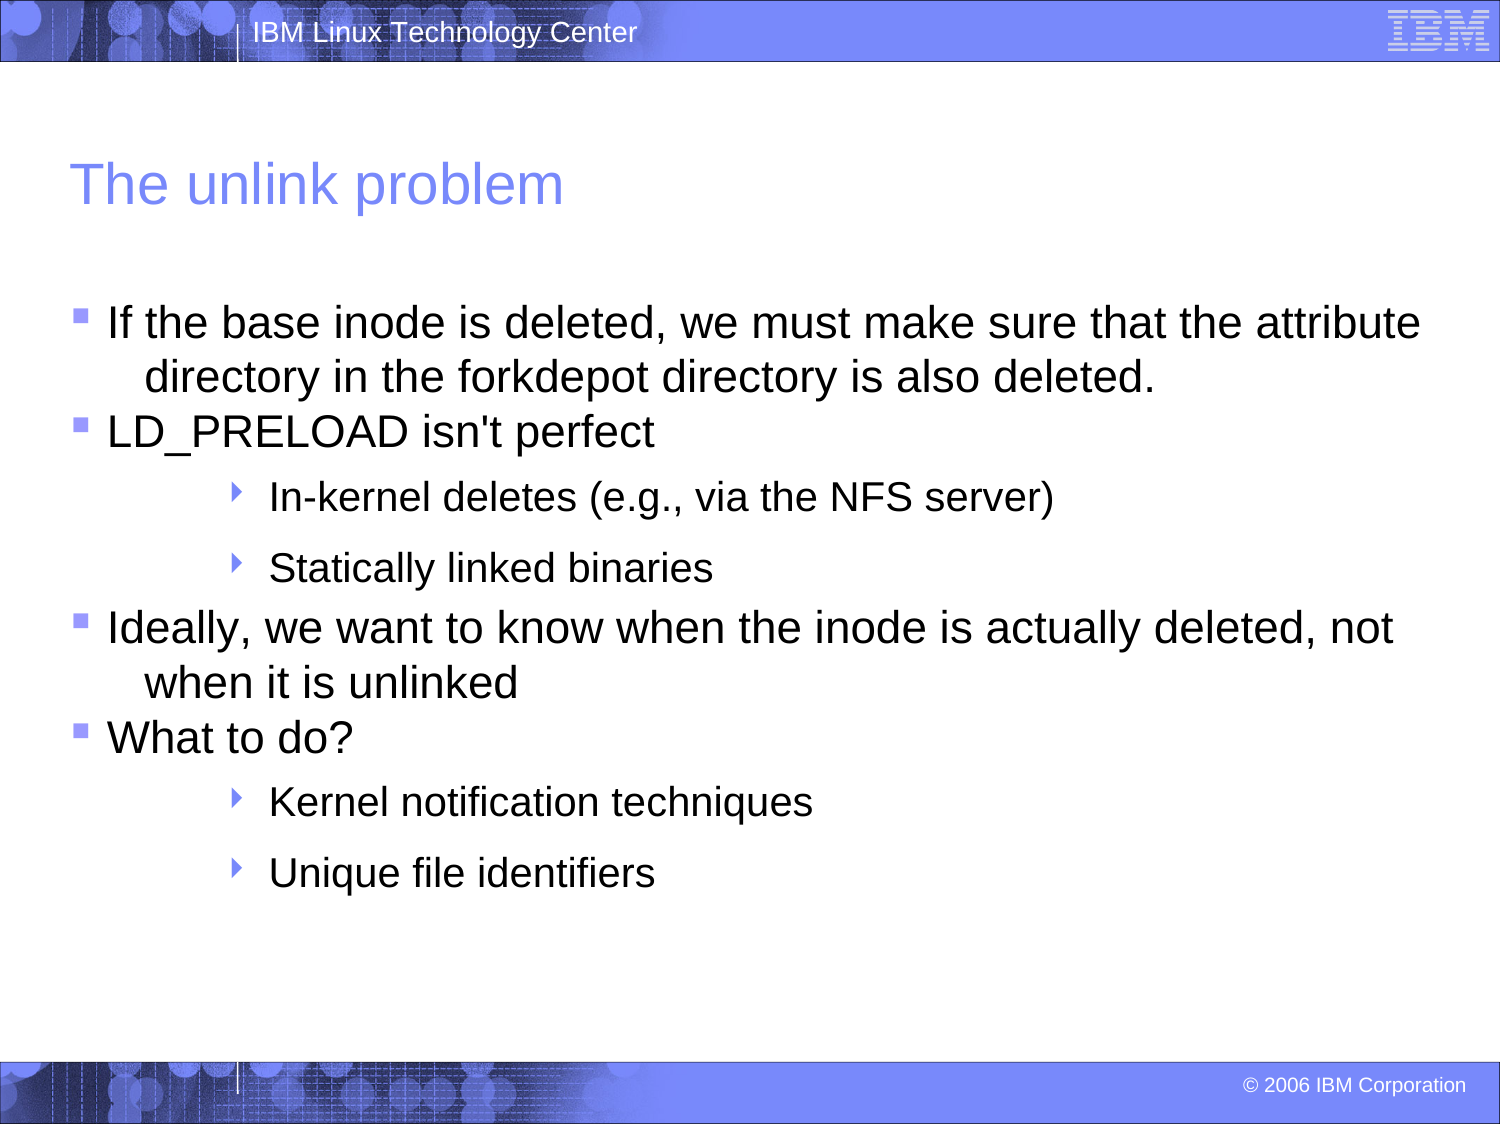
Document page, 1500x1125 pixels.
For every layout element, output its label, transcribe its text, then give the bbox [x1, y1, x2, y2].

list If the base inode is deleted, we must make sure that the attribute directory in the forkdepot directory is also deleted. LD_PRELOAD isn't perfect In-kernel deletes (e.g., via the NFS server) Statically linked binaries Ideally, we want to know when the inode is actually deleted, not when it is unlinked What to do? Kernel notification techniques Unique file identifiers [69, 293, 1433, 934]
picture [1, 1, 1499, 61]
title The unlink problem [69, 144, 1422, 227]
picture [1, 1063, 1499, 1123]
